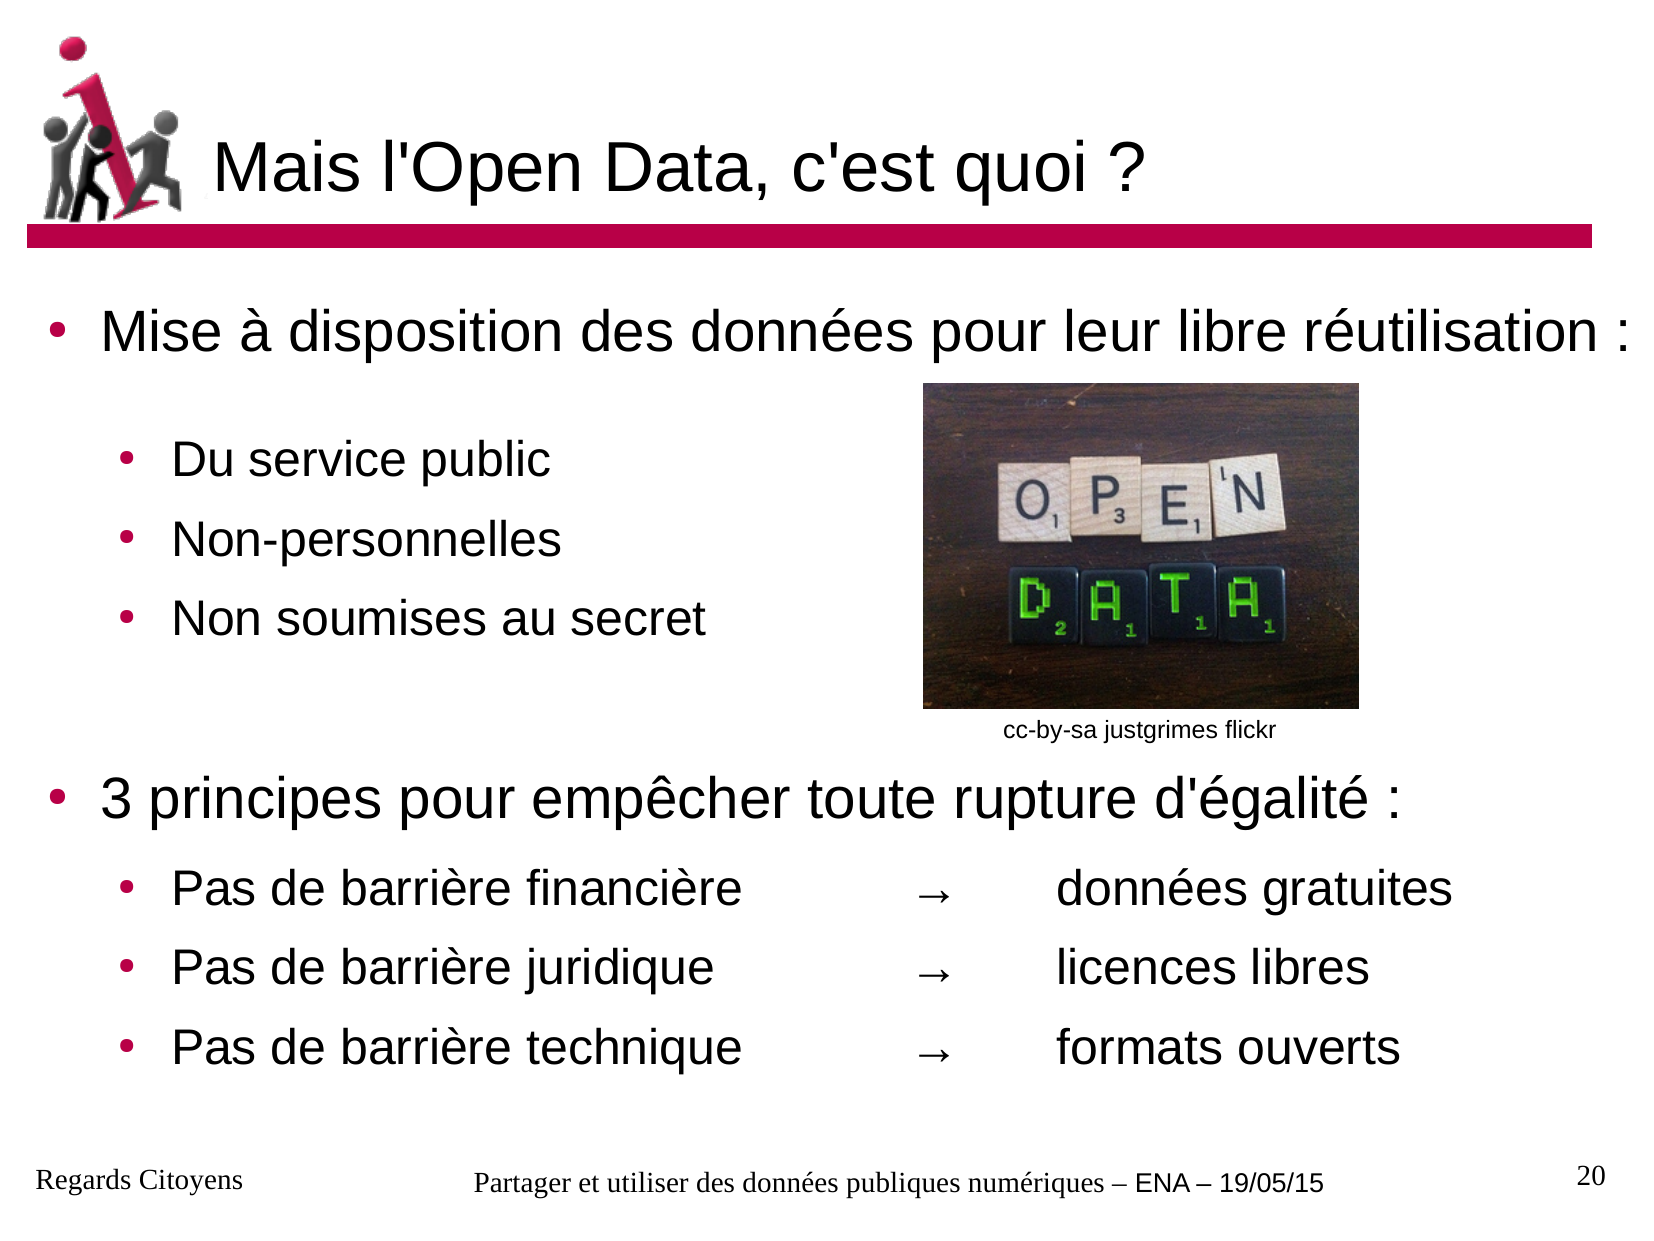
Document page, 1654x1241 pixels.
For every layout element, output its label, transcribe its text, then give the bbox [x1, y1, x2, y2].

list Mise à disposition des données pour leur libre réutilisation : Du service public Non-personnelles Non soumises au secret 3 principes pour empêcher toute rupture d'égalité : Pas de barrière financière → données gratuites Pas de barrière juridique → licences libres Pas de barrière technique → formats ouverts [29, 194, 1654, 1052]
title Mais l'Open Data, c'est quoi ? [212, 70, 1648, 264]
text_box cc-by-sa justgrimes flickr [988, 708, 1345, 752]
picture [923, 383, 1359, 709]
picture [27, 31, 208, 224]
